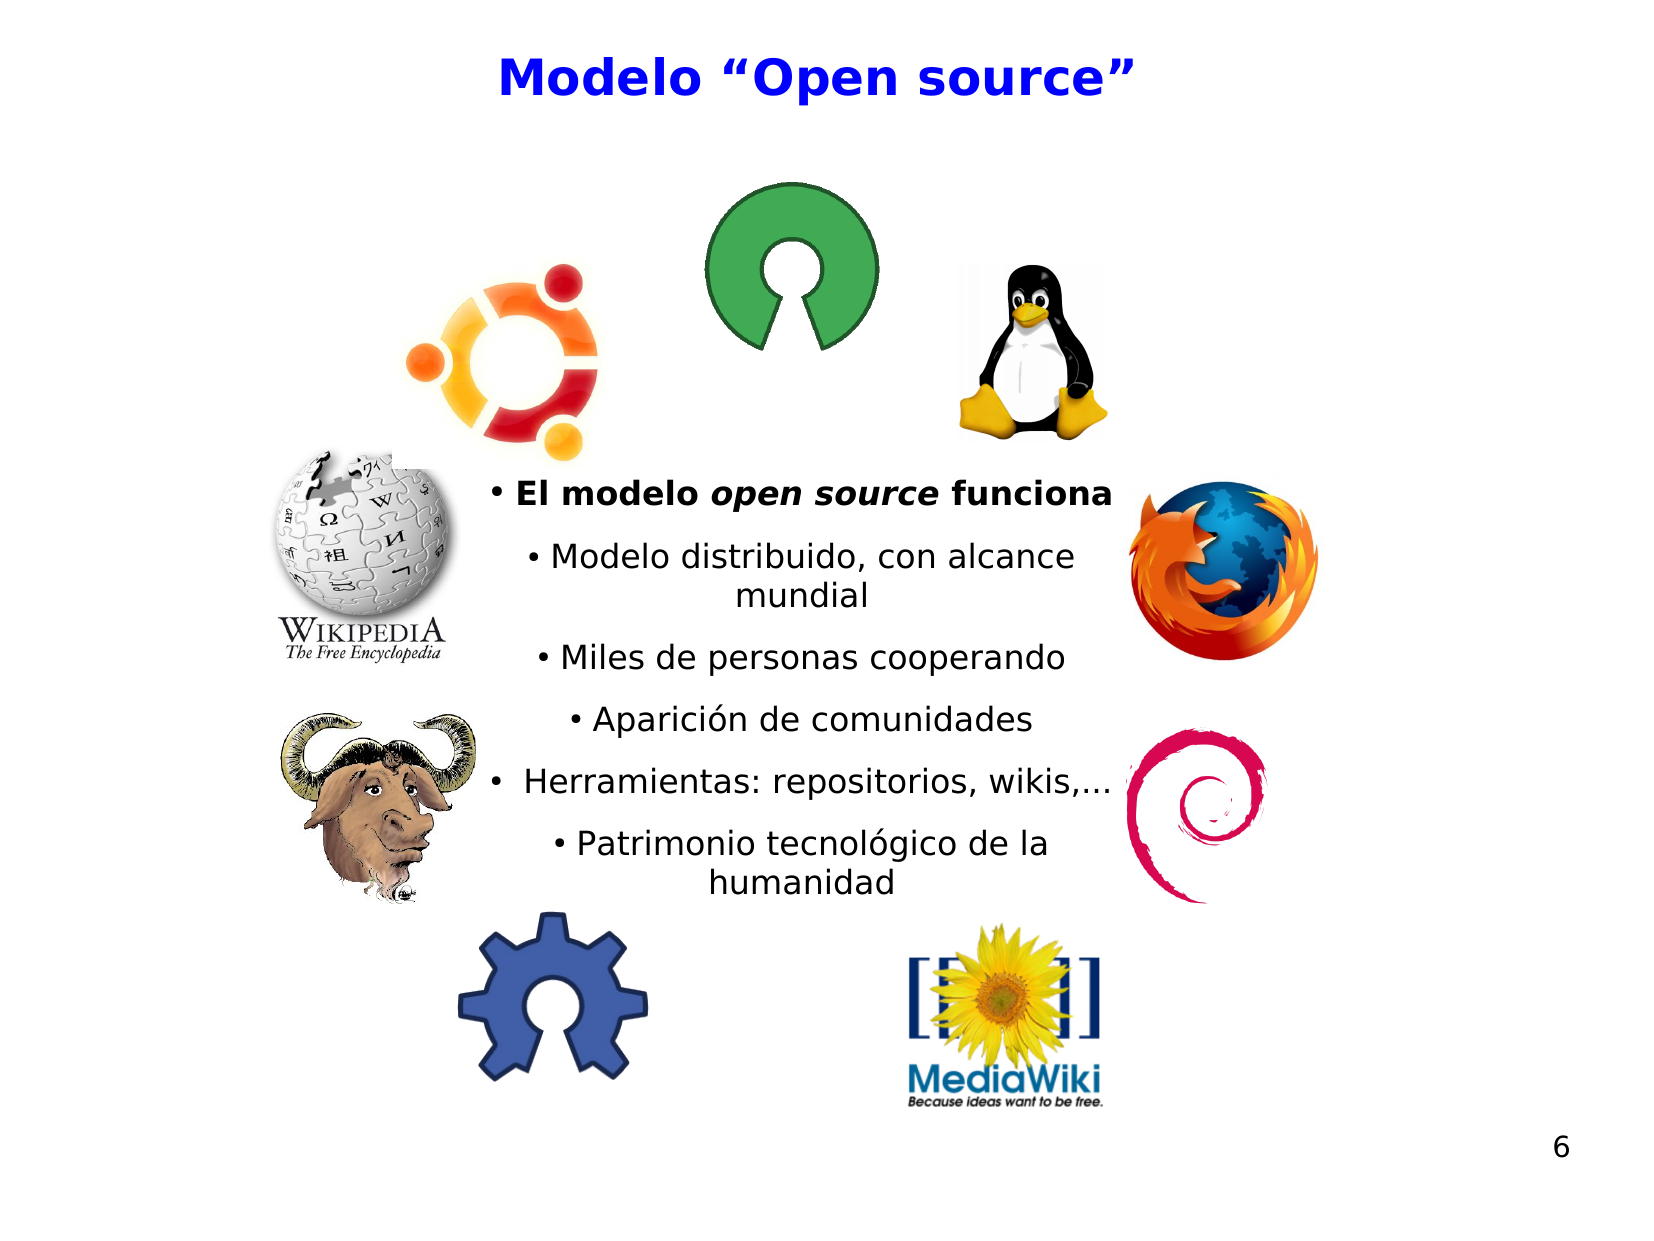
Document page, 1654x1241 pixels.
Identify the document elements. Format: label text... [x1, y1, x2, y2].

picture [1134, 473, 1324, 667]
text_box Modelo “Open source” [482, 41, 1154, 115]
picture [905, 921, 1105, 1110]
picture [956, 263, 1110, 442]
picture [690, 164, 893, 367]
picture [1134, 723, 1271, 907]
picture [268, 257, 624, 678]
picture [280, 713, 475, 904]
picture [457, 911, 649, 1083]
text_box El modelo open source funciona Modelo distribuido, con alcance mundial Miles de personas cooperando Aparición de comunidades Herramientas: repositorios, wikis,... Patrimonio tecnológico de la humanidad [475, 463, 1134, 910]
